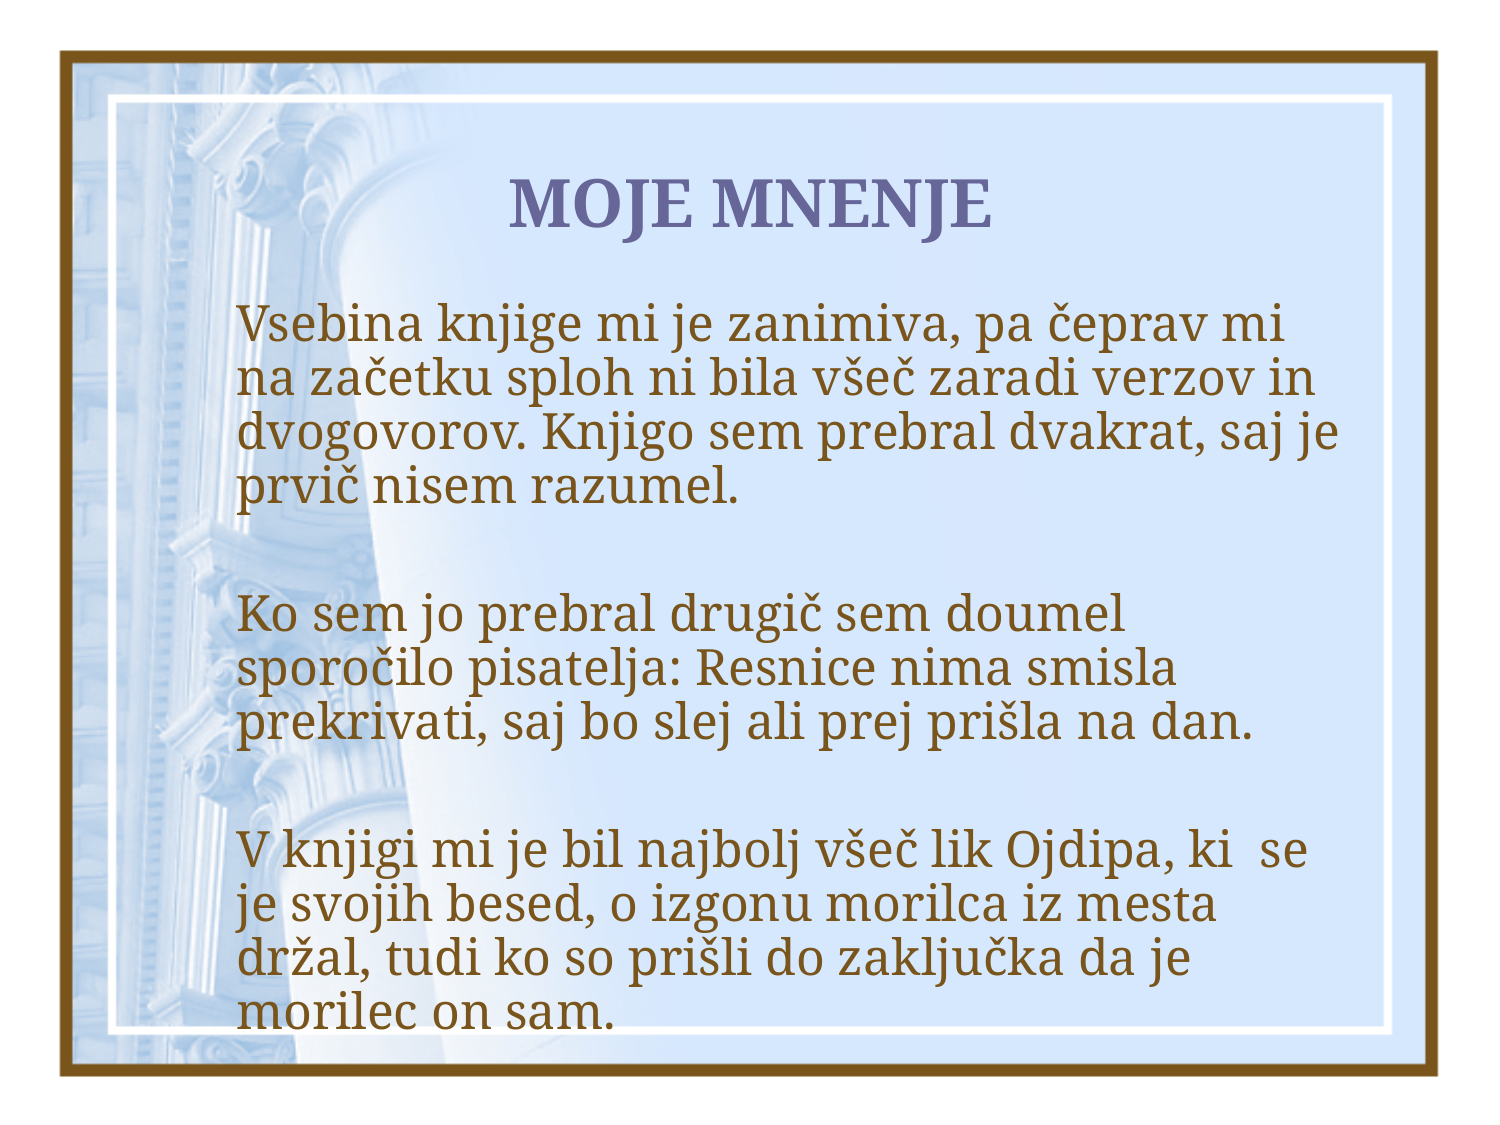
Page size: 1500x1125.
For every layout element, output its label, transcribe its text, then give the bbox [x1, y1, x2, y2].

picture [0, 0, 1500, 1125]
title MOJE MNENJE [301, 125, 1201, 276]
list Vsebina knjige mi je zanimiva, pa čeprav mi na začetku sploh ni bila všeč zaradi verzov in dvogovorov. Knjigo sem prebral dvakrat, saj je prvič nisem razumel. Ko sem jo prebral drugič sem doumel sporočilo pisatelja: Resnice nima smisla prekrivati, saj bo slej ali prej prišla na dan. V knjigi mi je bil najbolj všeč lik Ojdipa, ki se je svojih besed, o izgonu morilca iz mesta držal, tudi ko so prišli do zaključka da je morilec on sam. [206, 290, 1365, 1035]
